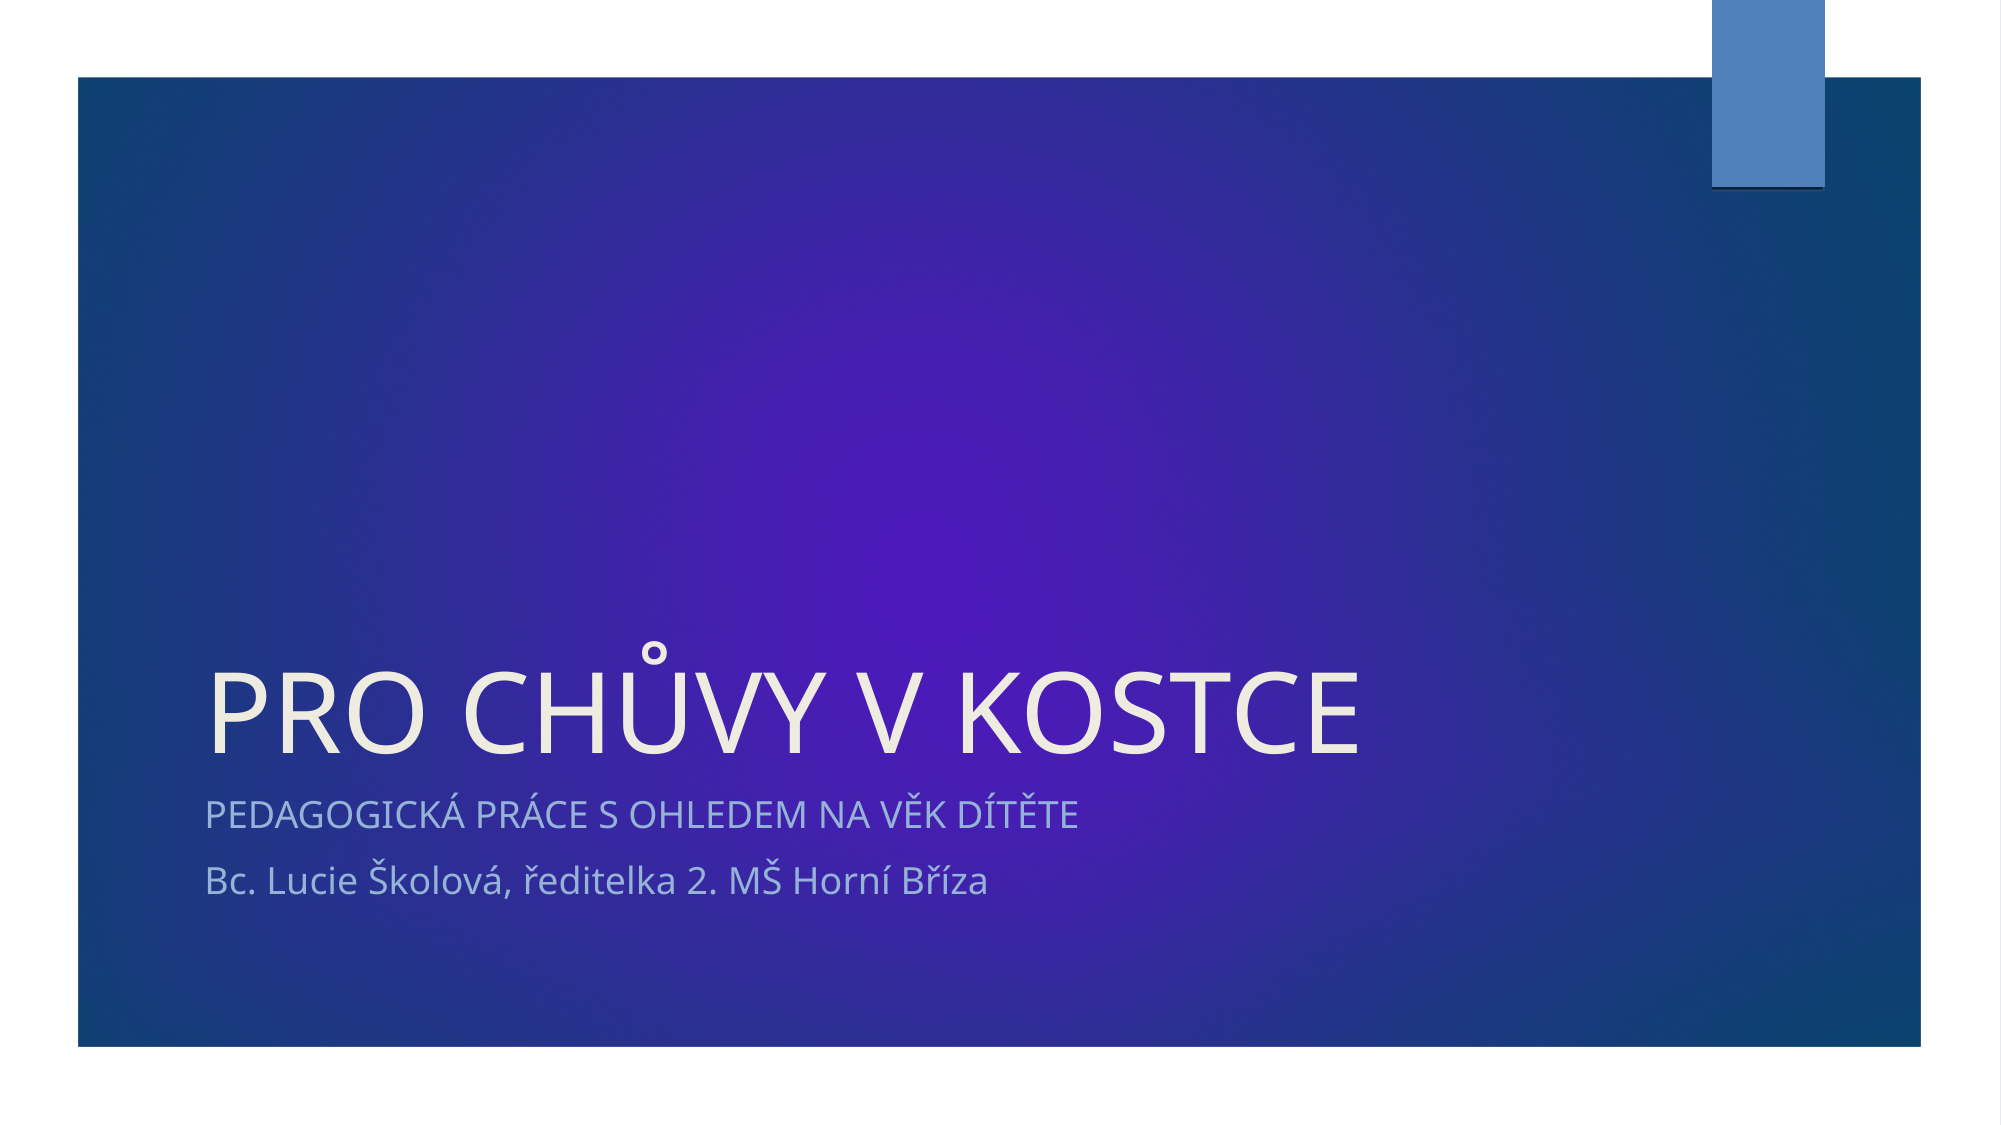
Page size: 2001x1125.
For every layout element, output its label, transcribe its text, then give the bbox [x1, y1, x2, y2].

title PRO CHŮVY V KOSTCE [189, 344, 1638, 783]
subtitle Pedagogická práce s ohledem na věk dítěte Bc. Lucie Školová, ředitelka 2. MŠ Horní Bříza [189, 783, 1638, 926]
